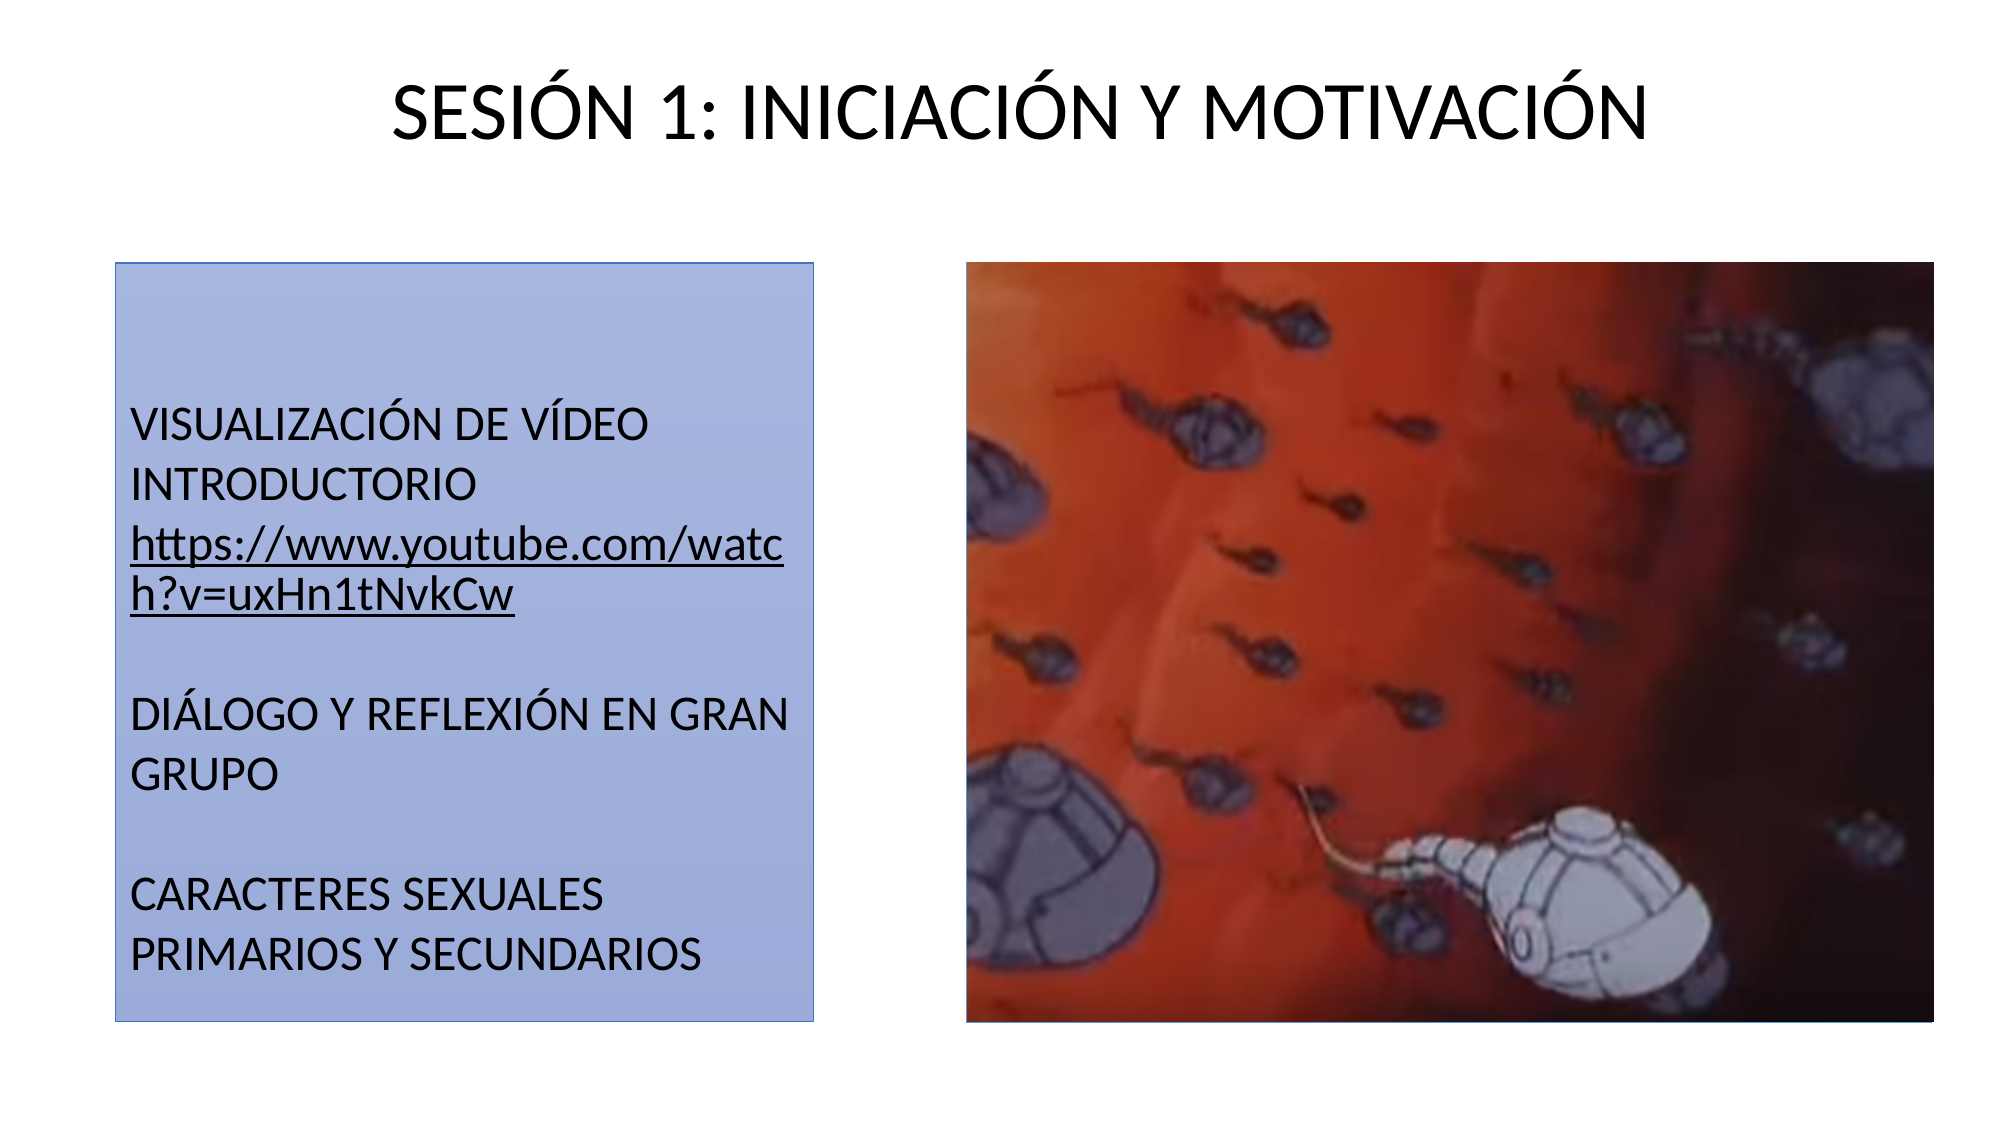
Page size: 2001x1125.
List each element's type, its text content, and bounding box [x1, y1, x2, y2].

picture [967, 263, 1934, 1022]
subtitle SESIÓN 1: INICIACIÓN Y MOTIVACIÓN [271, 60, 1772, 218]
text_box VISUALIZACIÓN DE VÍDEO INTRODUCTORIO https://www.youtube.com/watch?v=uxHn1tNvkCw DIÁLOGO Y REFLEXIÓN EN GRAN GRUPO CARACTERES SEXUALES PRIMARIOS Y SECUNDARIOS [115, 263, 813, 1022]
